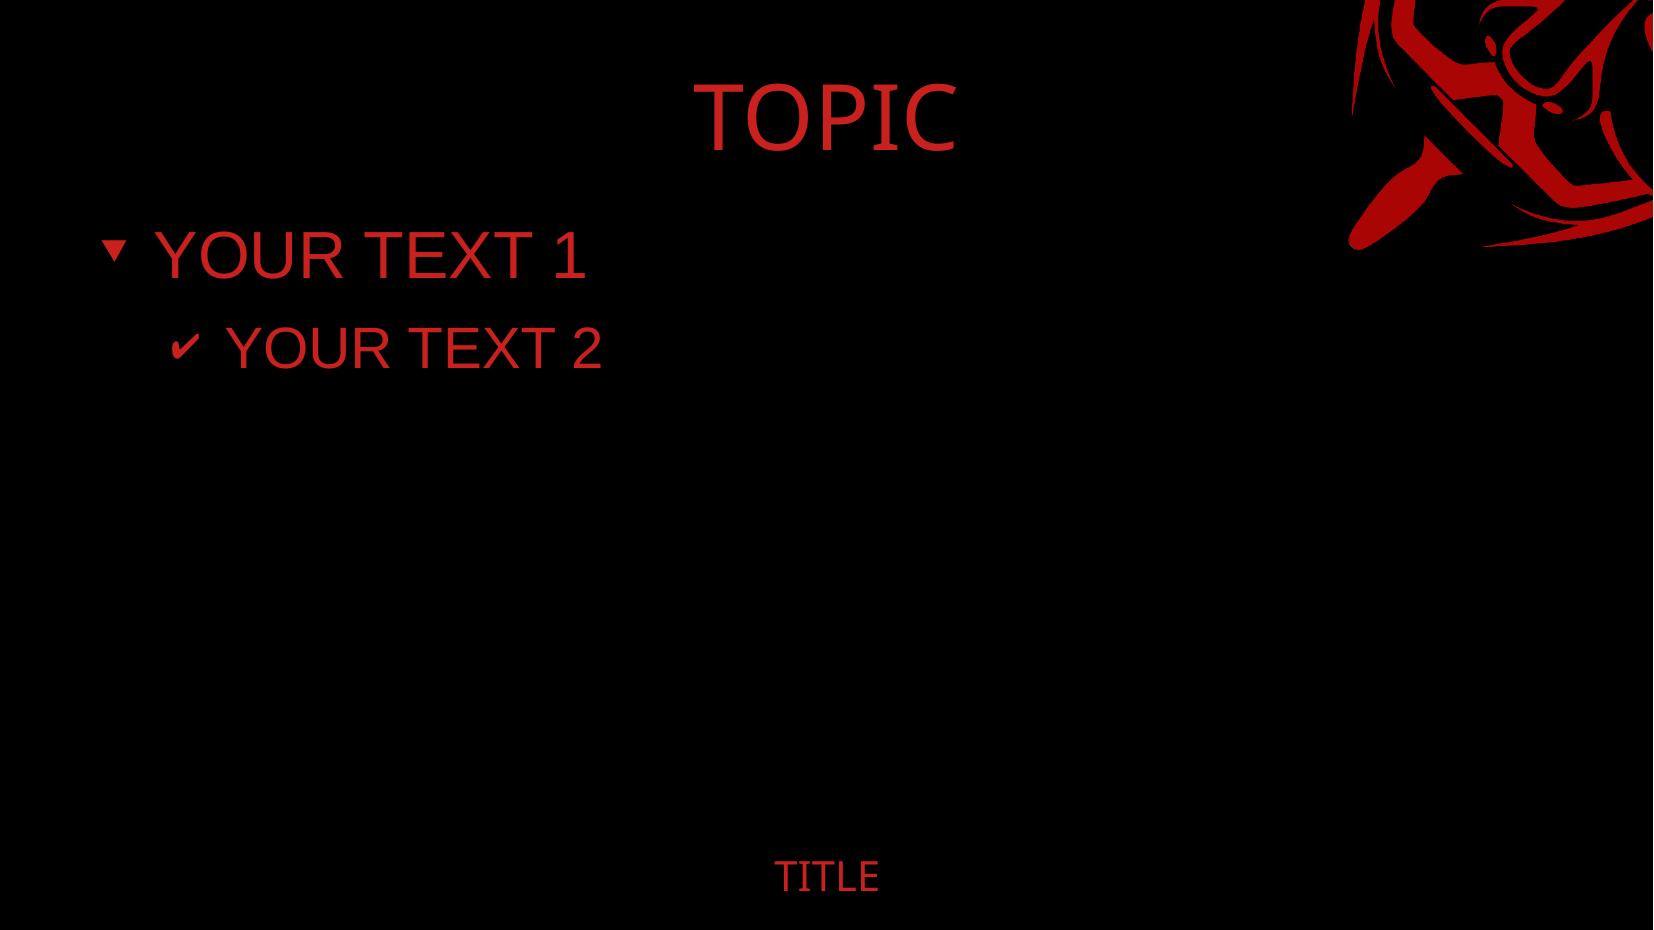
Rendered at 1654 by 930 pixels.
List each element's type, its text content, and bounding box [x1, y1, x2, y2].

picture [1200, 0, 1653, 398]
title TOPIC [82, 37, 1297, 193]
list YOUR TEXT 1 YOUR TEXT 2 [82, 217, 1571, 757]
